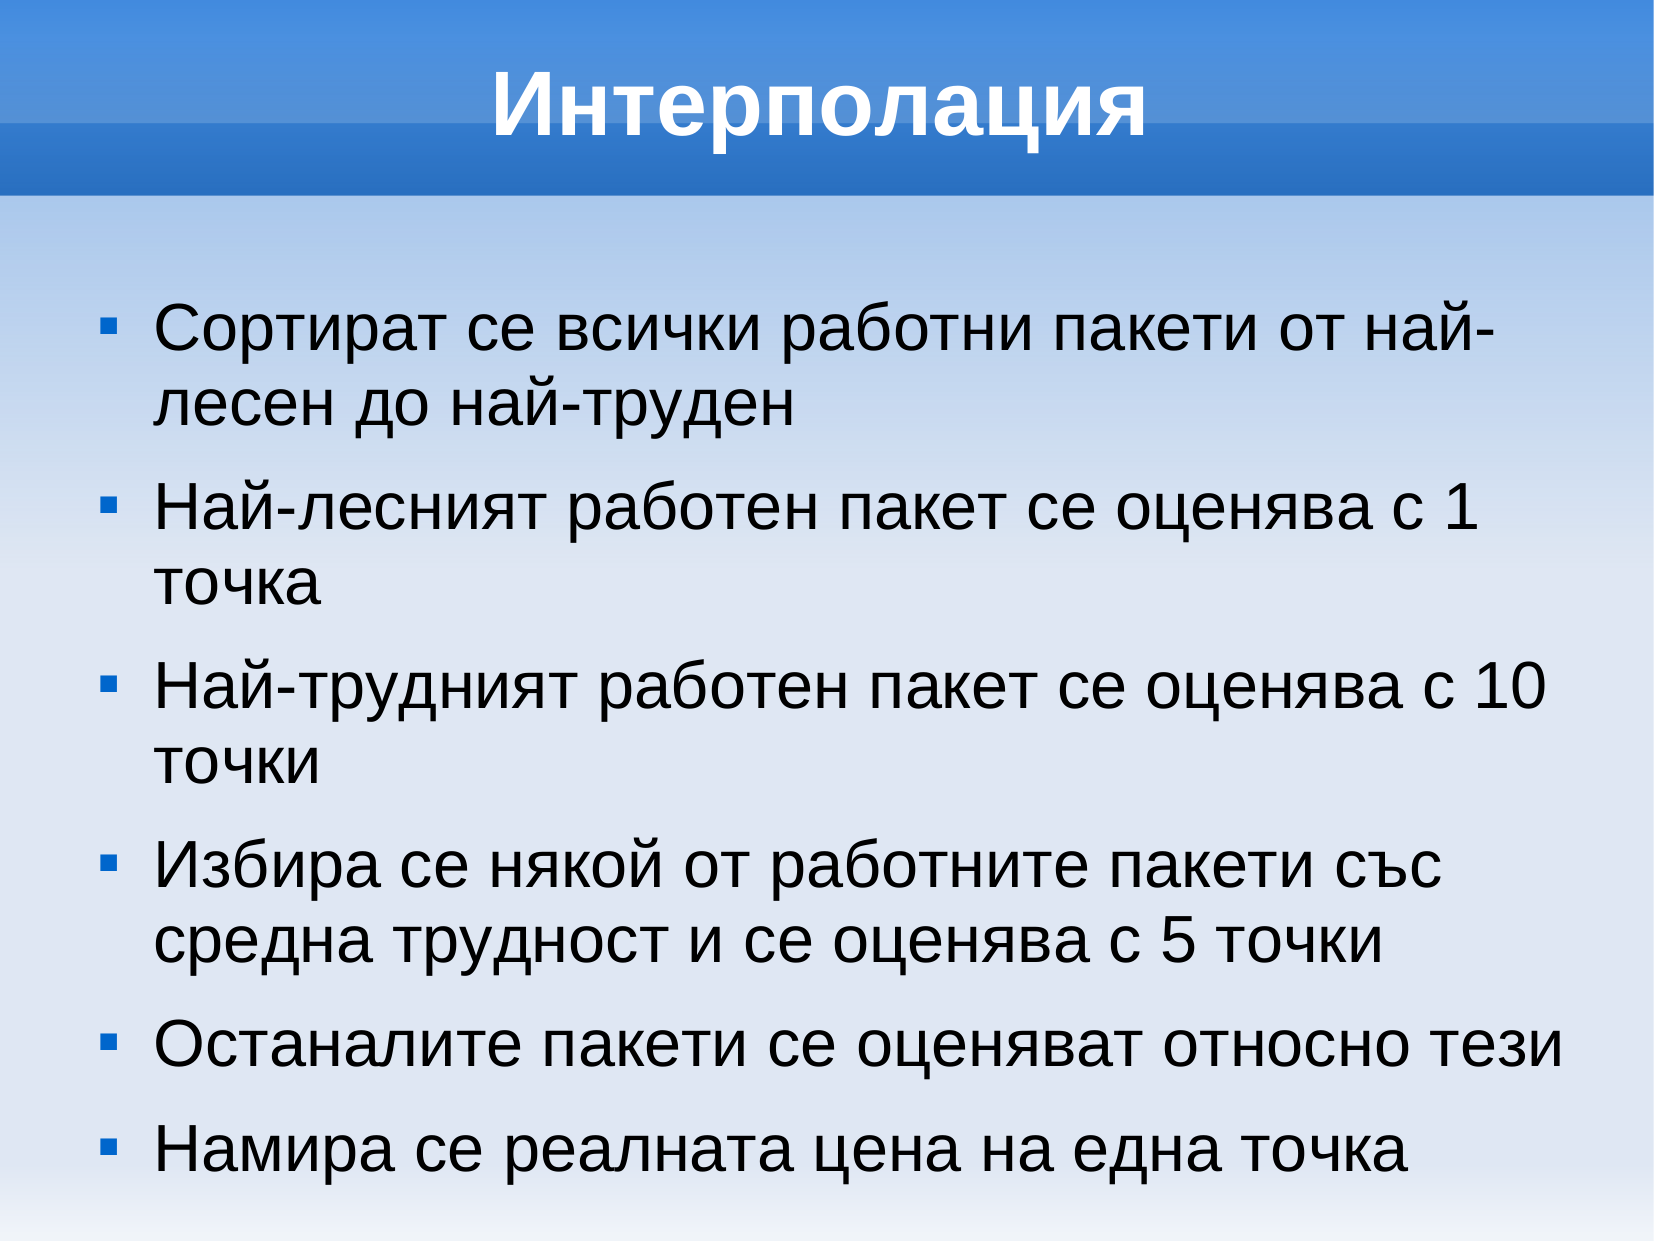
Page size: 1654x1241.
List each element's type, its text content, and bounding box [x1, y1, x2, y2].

list Сортират се всички работни пакети от най-лесен до най-труден Най-лесният работен пакет се оценява с 1 точка Най-трудният работен пакет се оценява с 10 точки Избира се някой от работните пакети със средна трудност и се оценява с 5 точки Останалите пакети се оценяват относно тези Намира се реалната цена на една точка [82, 290, 1571, 1186]
picture [0, 0, 1654, 1241]
title Интерполация [76, 0, 1565, 208]
